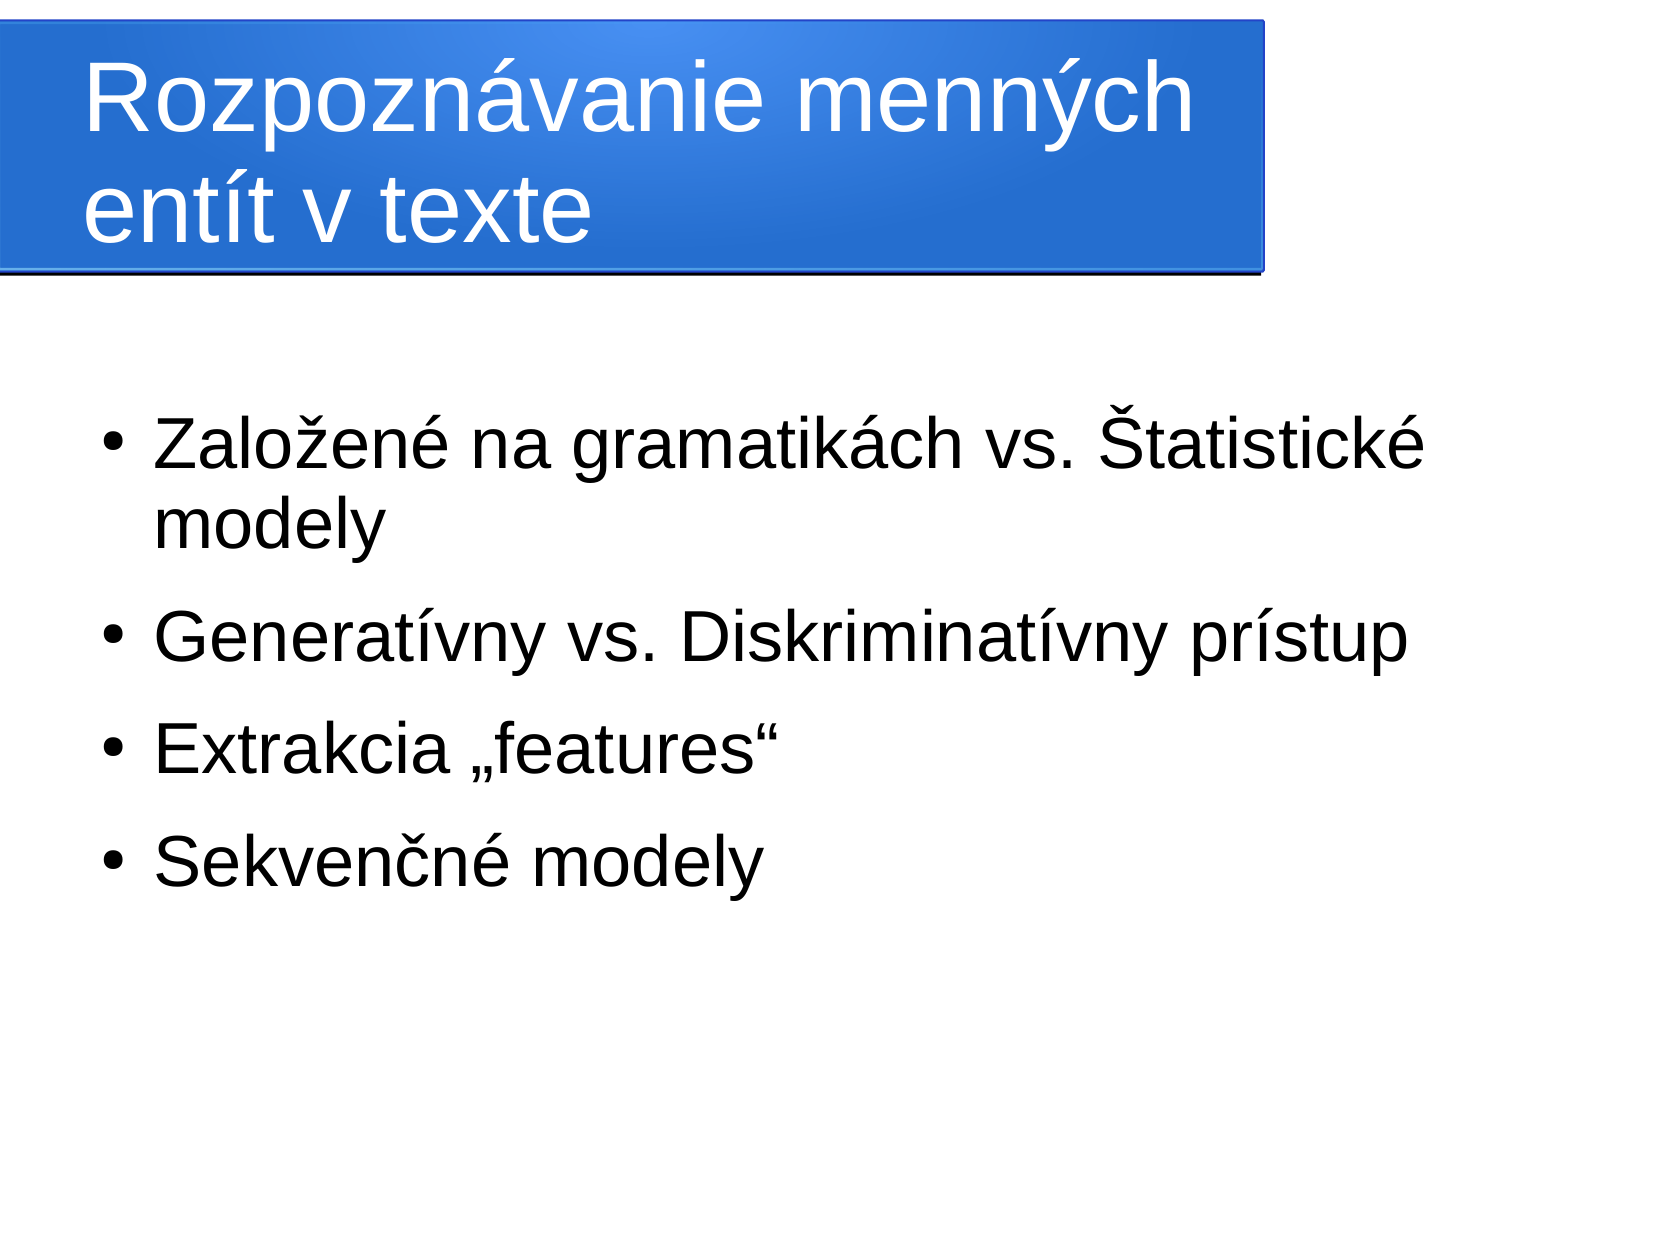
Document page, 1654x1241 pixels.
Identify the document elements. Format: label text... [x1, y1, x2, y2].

title Rozpoznávanie menných entít v texte [82, 42, 1250, 264]
list Založené na gramatikách vs. Štatistické modely Generatívny vs. Diskriminatívny prístup Extrakcia „features“ Sekvenčné modely [82, 290, 1538, 1010]
